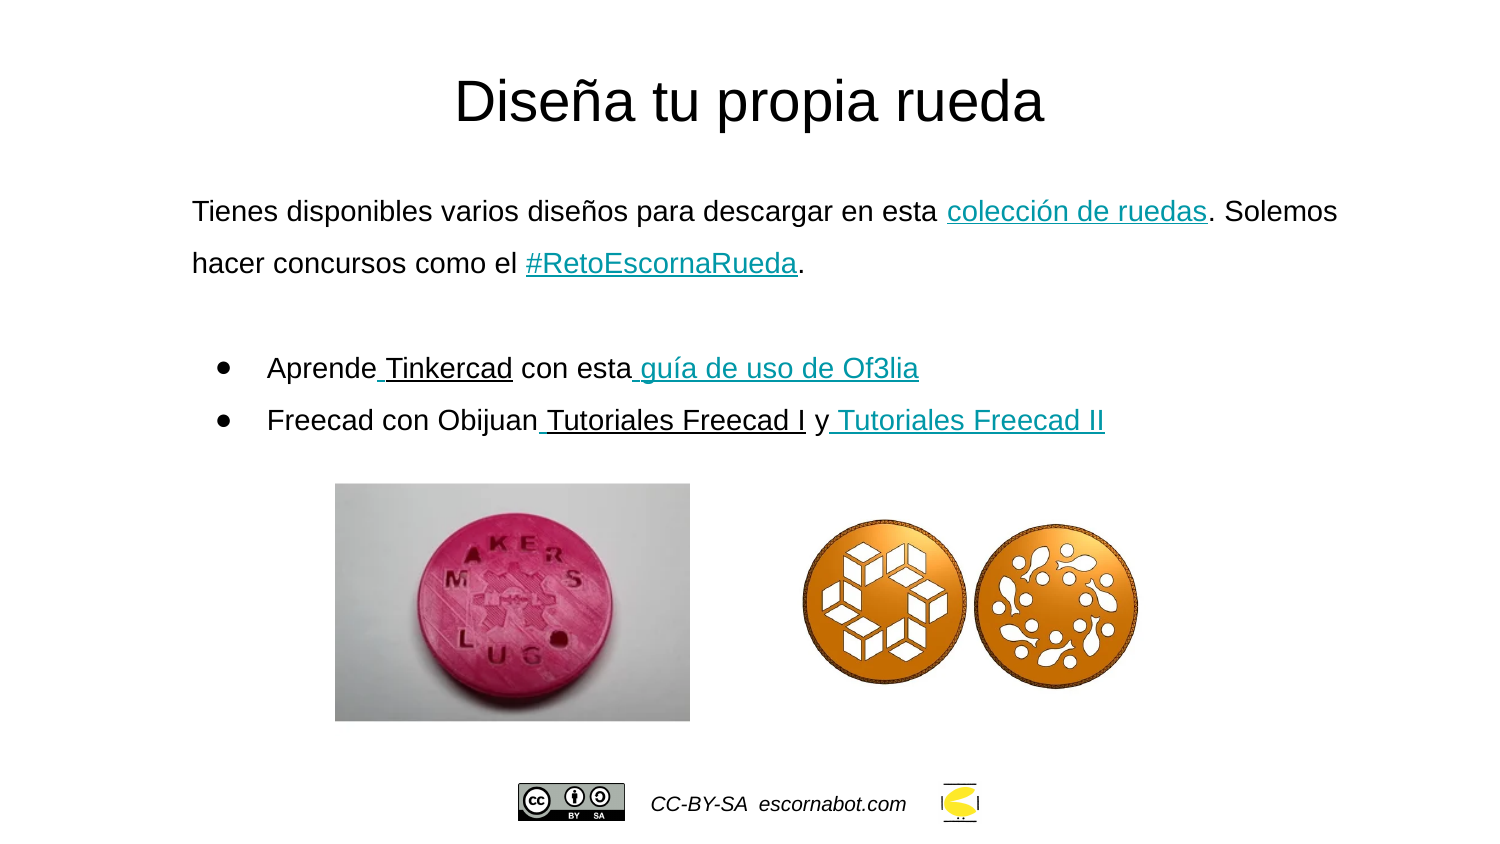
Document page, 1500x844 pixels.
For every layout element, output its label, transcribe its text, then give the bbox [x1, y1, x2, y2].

text_box CC-BY-SA escornabot.com [635, 775, 936, 830]
title Diseña tu propia rueda [51, 48, 1449, 142]
picture [518, 783, 625, 821]
picture [938, 781, 982, 824]
text_box Tienes disponibles varios diseños para descargar en esta colección de ruedas. Solemos hacer concursos como el #RetoEscornaRueda. Aprende Tinkercad con esta guía de uso de Of3lia Freecad con Obijuan Tutoriales Freecad I y Tutoriales Freecad II [176, 159, 1356, 552]
picture [792, 469, 1146, 736]
picture [335, 469, 690, 736]
